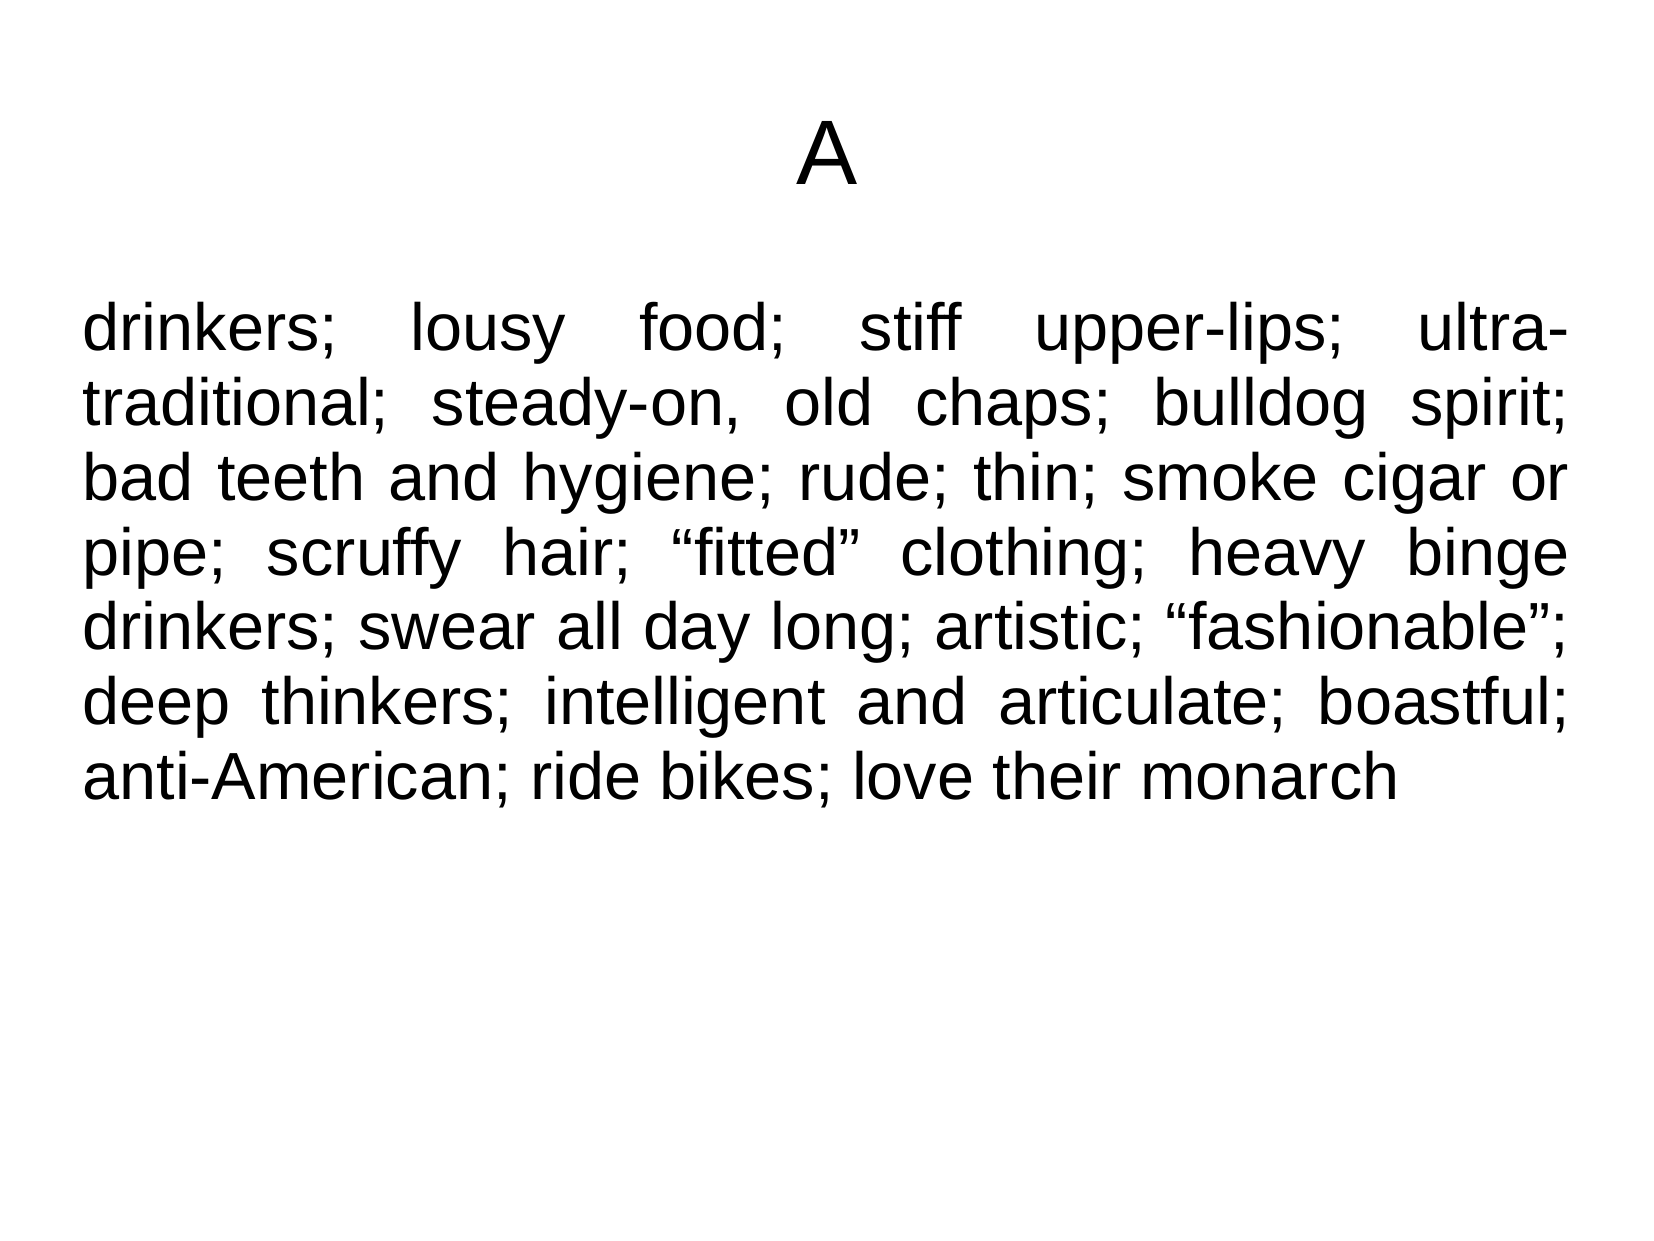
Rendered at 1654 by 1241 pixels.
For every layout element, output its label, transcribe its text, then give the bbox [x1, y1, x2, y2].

title A [82, 49, 1571, 257]
list drinkers; lousy food; stiff upper-lips; ultra-traditional; steady-on, old chaps; bulldog spirit; bad teeth and hygiene; rude; thin; smoke cigar or pipe; scruffy hair; “fitted” clothing; heavy binge drinkers; swear all day long; artistic; “fashionable”; deep thinkers; intelligent and articulate; boastful; anti-American; ride bikes; love their monarch [82, 290, 1571, 1109]
